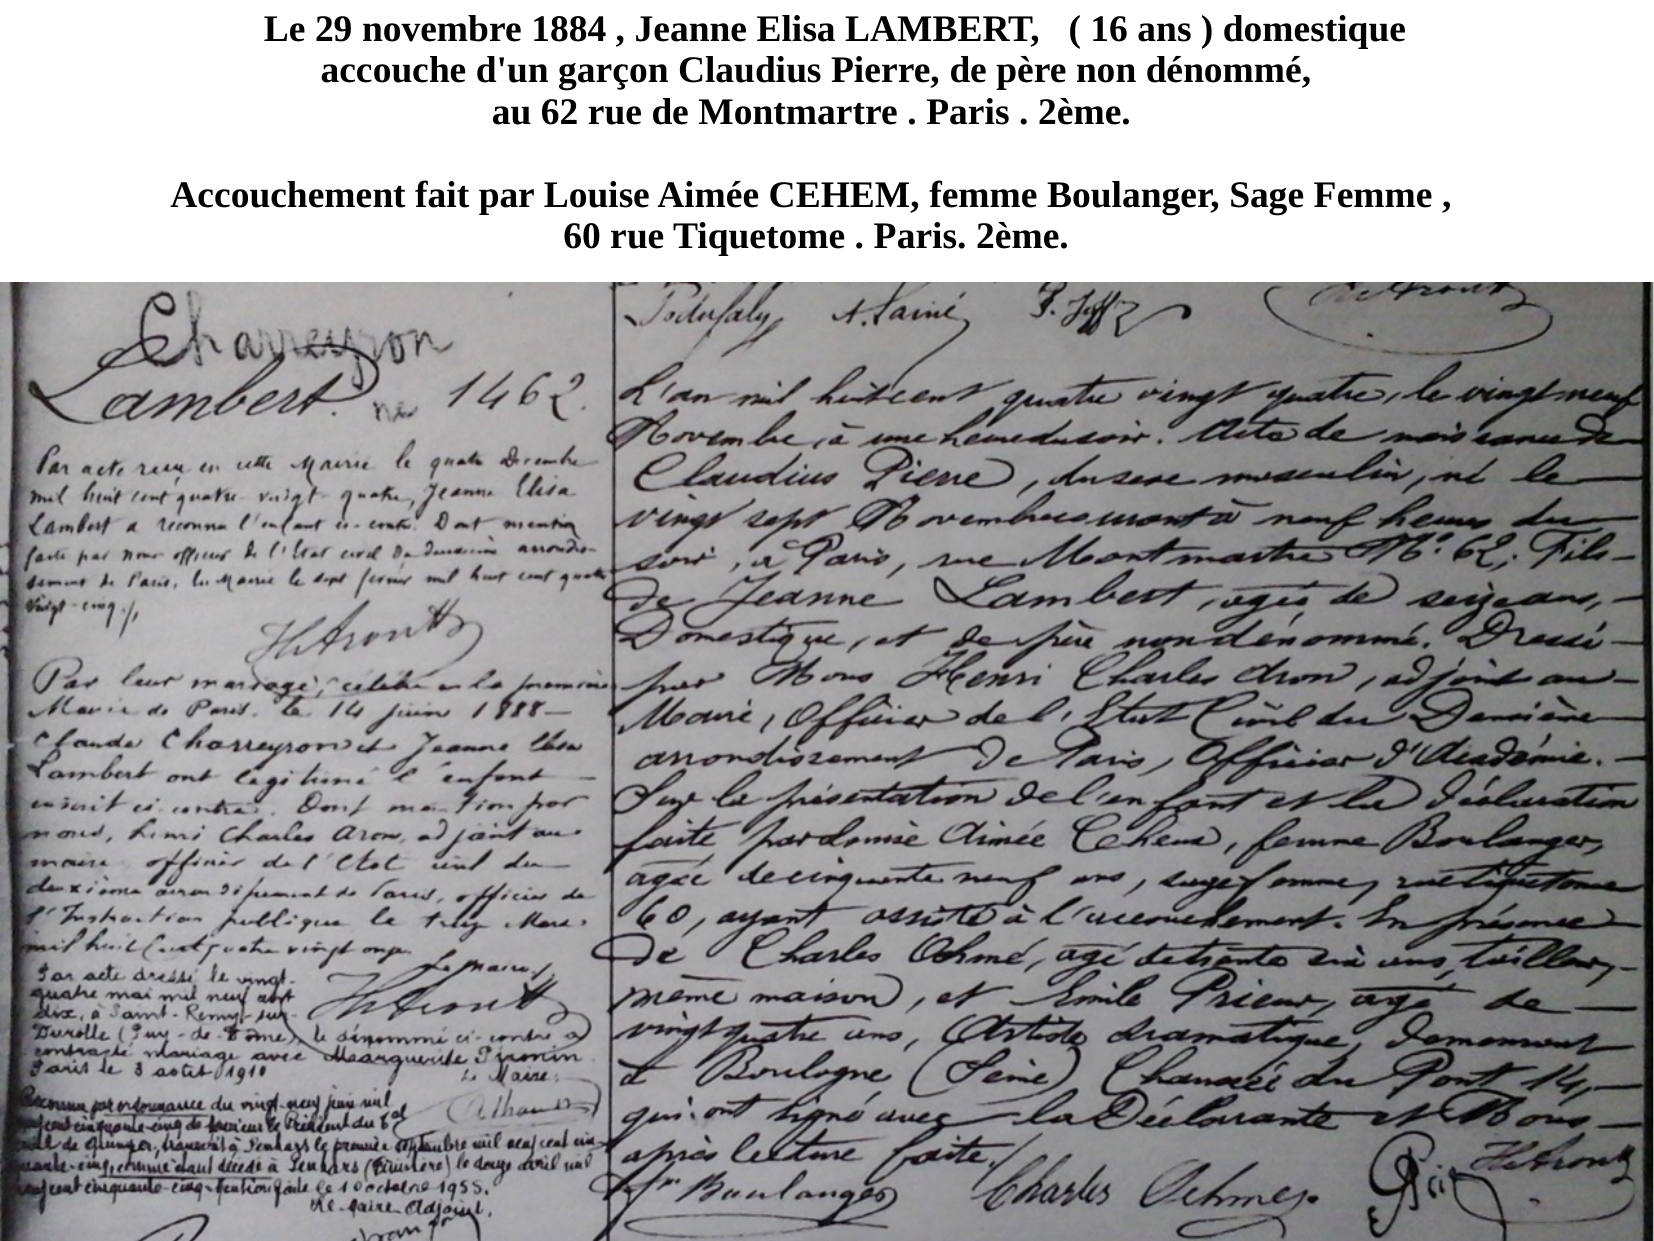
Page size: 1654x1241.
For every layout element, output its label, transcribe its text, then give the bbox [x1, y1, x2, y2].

text_box Le 29 novembre 1884 , Jeanne Elisa LAMBERT, ( 16 ans ) domestique accouche d'un garçon Claudius Pierre, de père non dénommé, au 62 rue de Montmartre . Paris . 2ème. Accouchement fait par Louise Aimée CEHEM, femme Boulanger, Sage Femme , 60 rue Tiquetome . Paris. 2ème. [19, 0, 1614, 275]
picture [0, 282, 1654, 1241]
